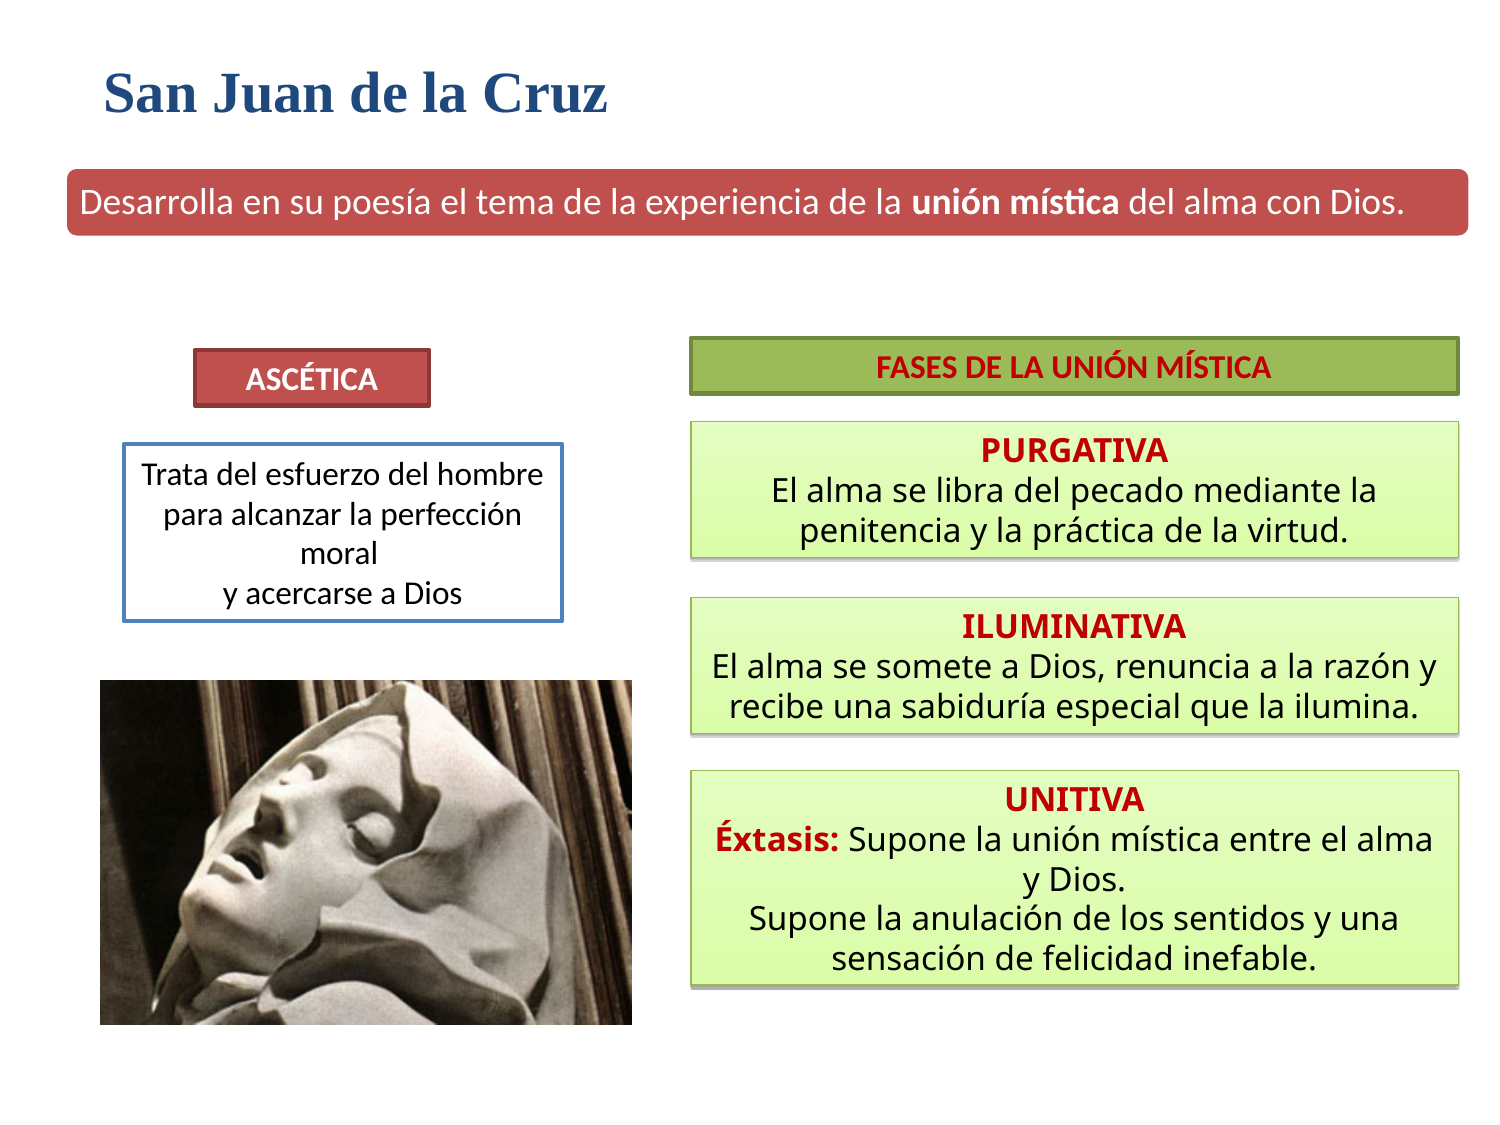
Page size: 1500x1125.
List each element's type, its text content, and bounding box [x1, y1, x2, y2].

title San Juan de la Cruz [88, 42, 1392, 135]
text_box ASCÉTICA [194, 350, 430, 406]
text_box PURGATIVA El alma se libra del pecado mediante la penitencia y la práctica de la virtud. [690, 421, 1459, 558]
text_box Trata del esfuerzo del hombre para alcanzar la perfección moral y acercarse a Dios [123, 444, 562, 622]
text_box ILUMINATIVA El alma se somete a Dios, renuncia a la razón y recibe una sabiduría especial que la ilumina. [690, 597, 1459, 734]
picture [100, 680, 632, 1025]
text_box Desarrolla en su poesía el tema de la experiencia de la unión mística del alma con Dios. [64, 166, 1471, 238]
text_box UNITIVA Éxtasis: Supone la unión mística entre el alma y Dios. Supone la anulación de los sentidos y una sensación de felicidad inefable. [690, 770, 1459, 948]
text_box FASES DE LA UNIÓN MÍSTICA [690, 338, 1459, 394]
